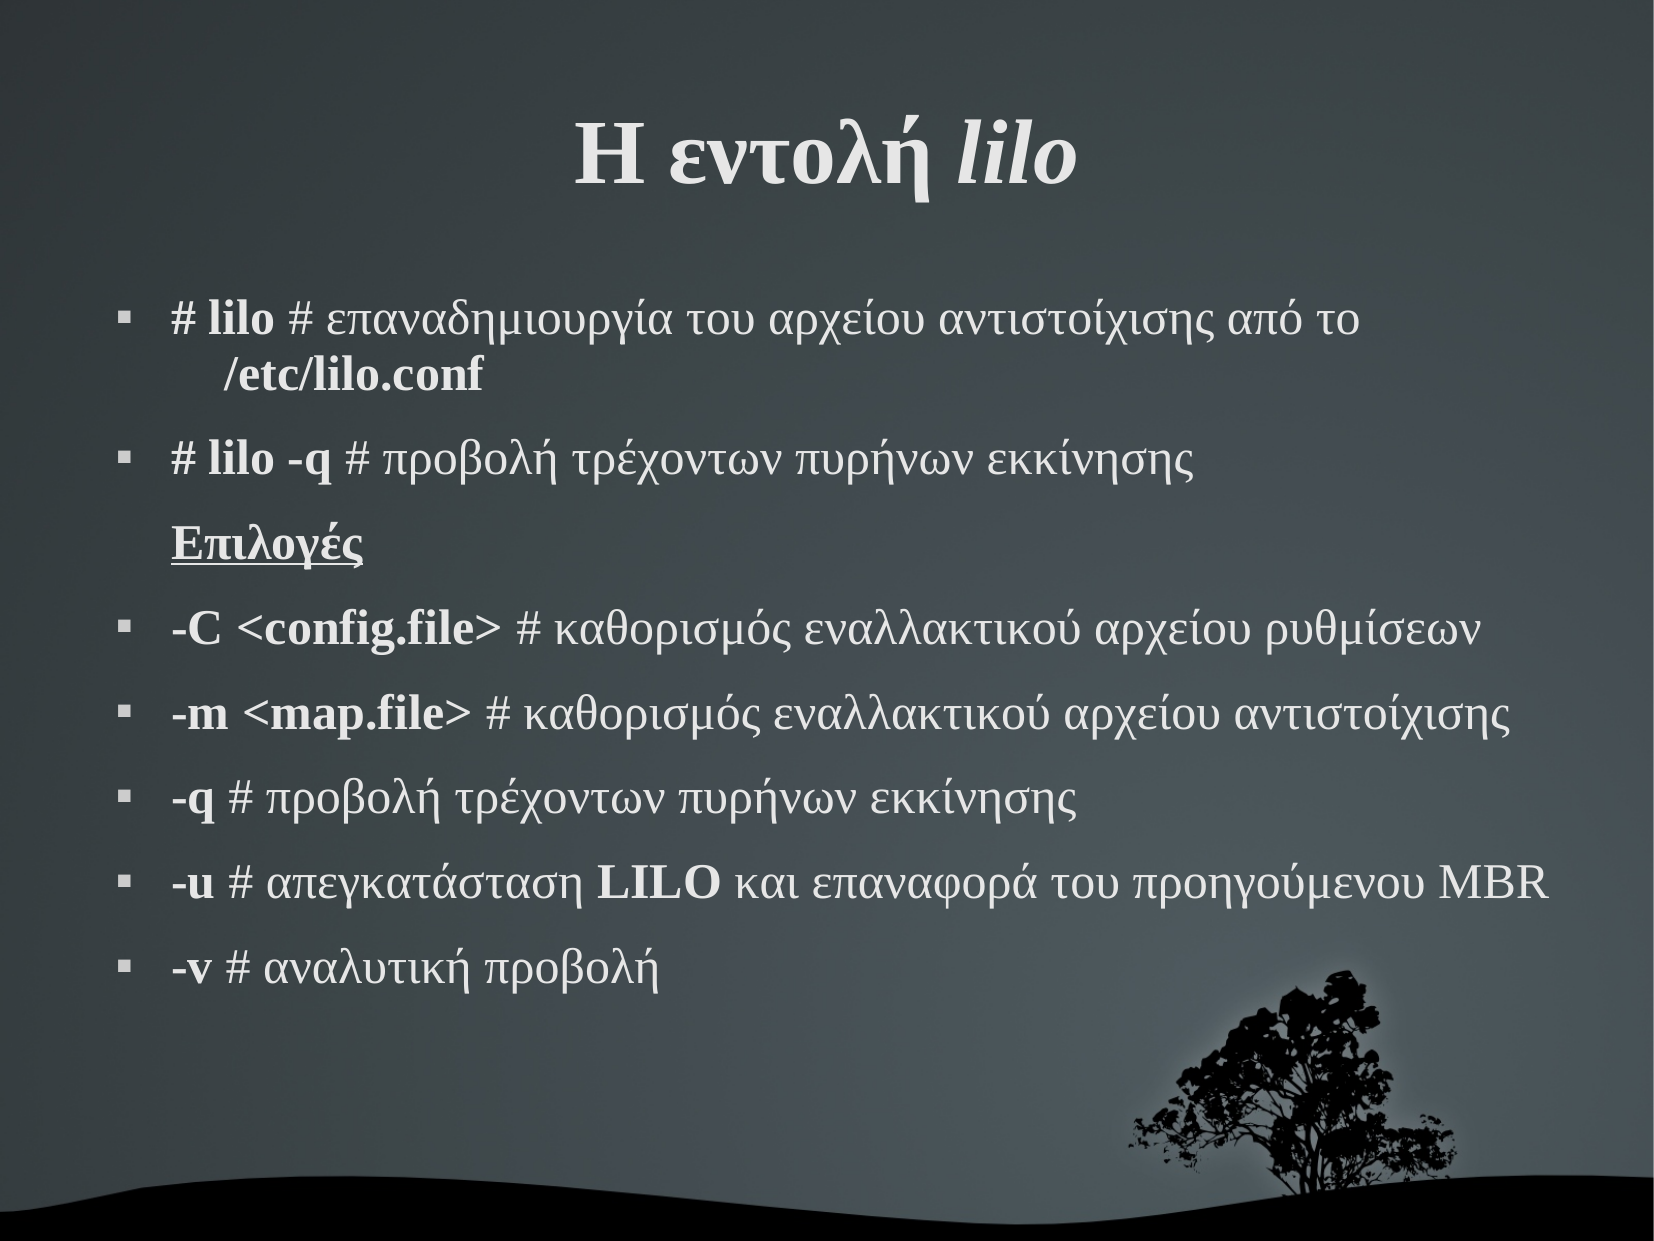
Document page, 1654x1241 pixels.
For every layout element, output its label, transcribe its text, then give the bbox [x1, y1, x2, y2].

picture [0, 0, 1654, 1241]
title Η εντολή lilo [82, 49, 1571, 257]
list # lilo # επαναδημιουργία του αρχείου αντιστοίχισης από το /etc/lilo.conf # lilo -q # προβολή τρέχοντων πυρήνων εκκίνησης Επιλογές -C <config.file> # καθορισμός εναλλακτικού αρχείου ρυθμίσεων -m <map.file> # καθορισμός εναλλακτικού αρχείου αντιστοίχισης -q # προβολή τρέχοντων πυρήνων εκκίνησης -u # απεγκατάσταση LILO και επαναφορά του προηγούμενου MBR -v # αναλυτική προβολή [82, 290, 1571, 1109]
